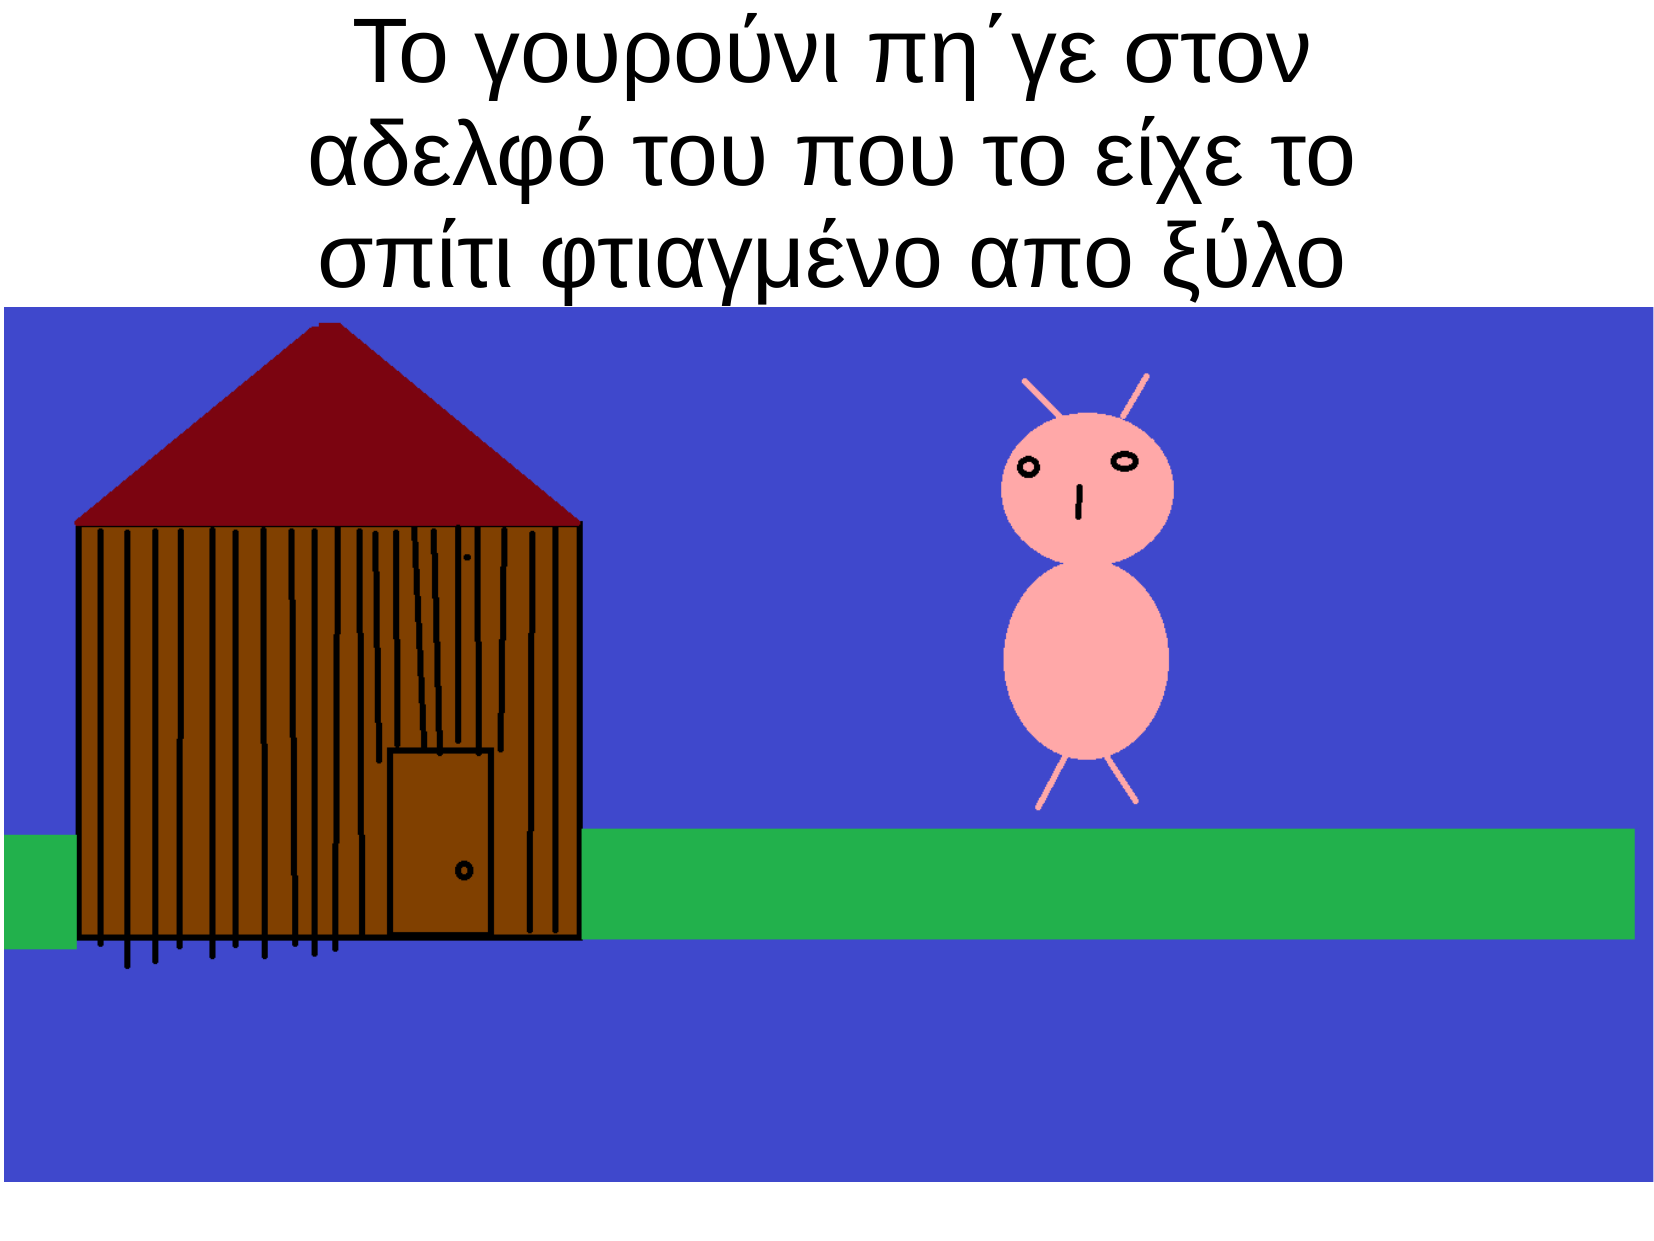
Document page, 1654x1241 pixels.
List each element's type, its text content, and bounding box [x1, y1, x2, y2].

picture [4, 307, 1654, 1182]
title Το γουρούνι πη΄γε στον αδελφό του που το είχε το σπίτι φτιαγμένο απο ξύλο [224, 0, 1441, 307]
